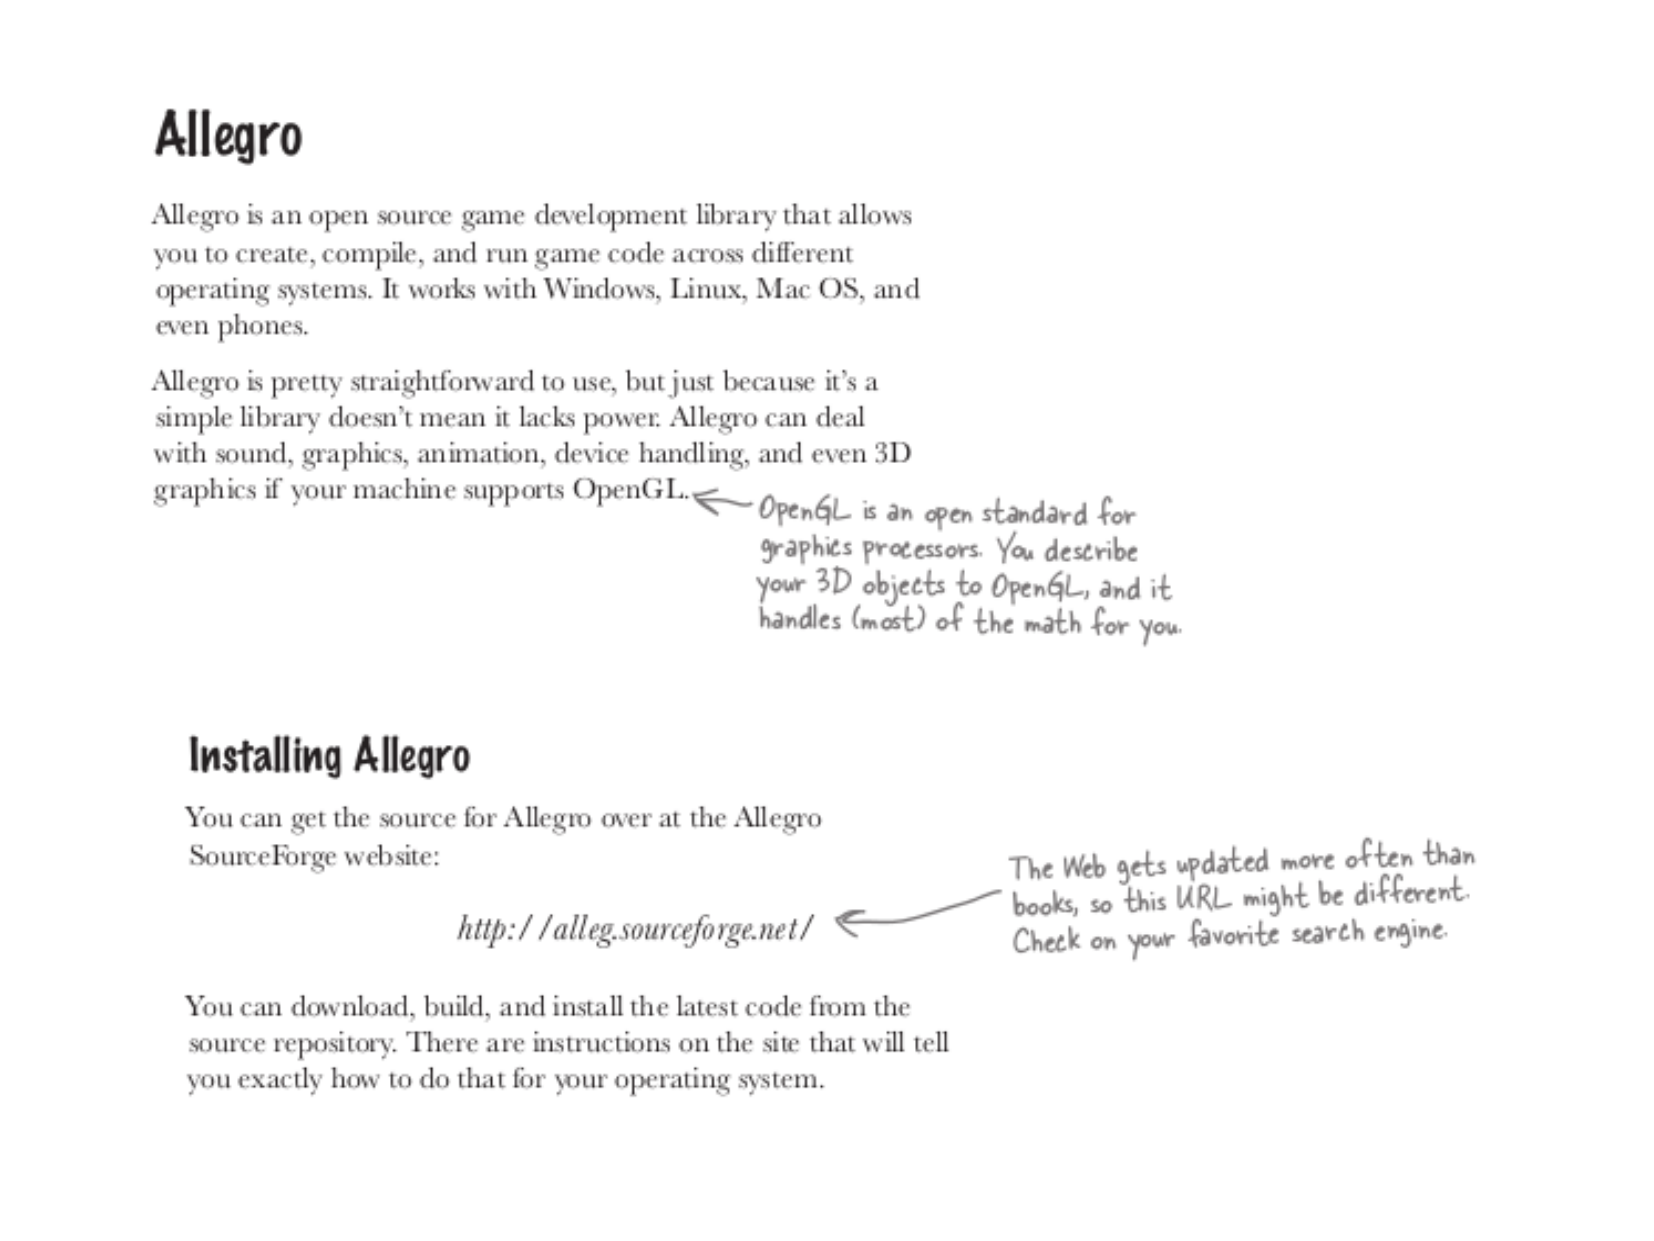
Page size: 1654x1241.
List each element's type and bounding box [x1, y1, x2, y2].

picture [141, 94, 1501, 1123]
